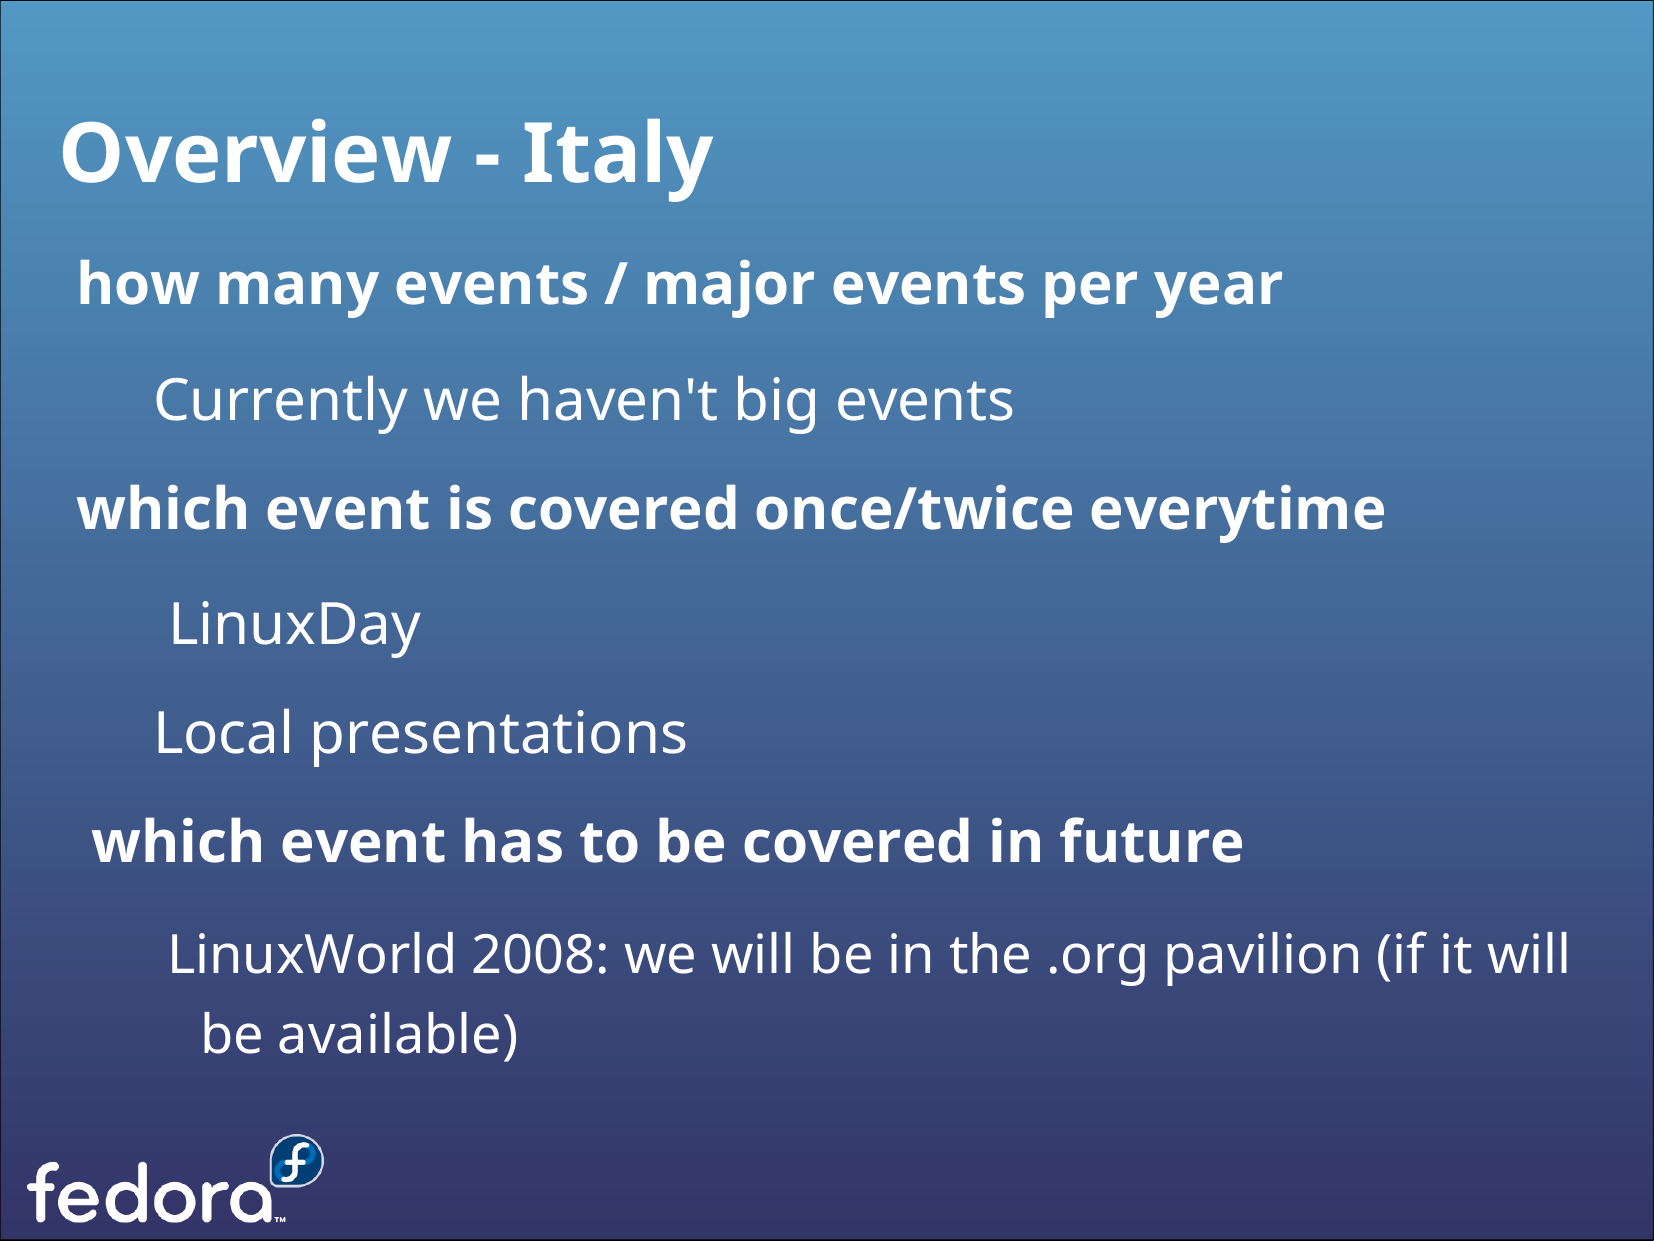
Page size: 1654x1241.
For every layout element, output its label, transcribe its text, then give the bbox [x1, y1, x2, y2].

list how many events / major events per year Currently we haven't big events which event is covered once/twice everytime LinuxDay Local presentations which event has to be covered in future LinuxWorld 2008: we will be in the .org pavilion (if it will be available) [59, 236, 1624, 1063]
title Overview - Italy [59, 88, 1624, 207]
picture [26, 1133, 325, 1223]
